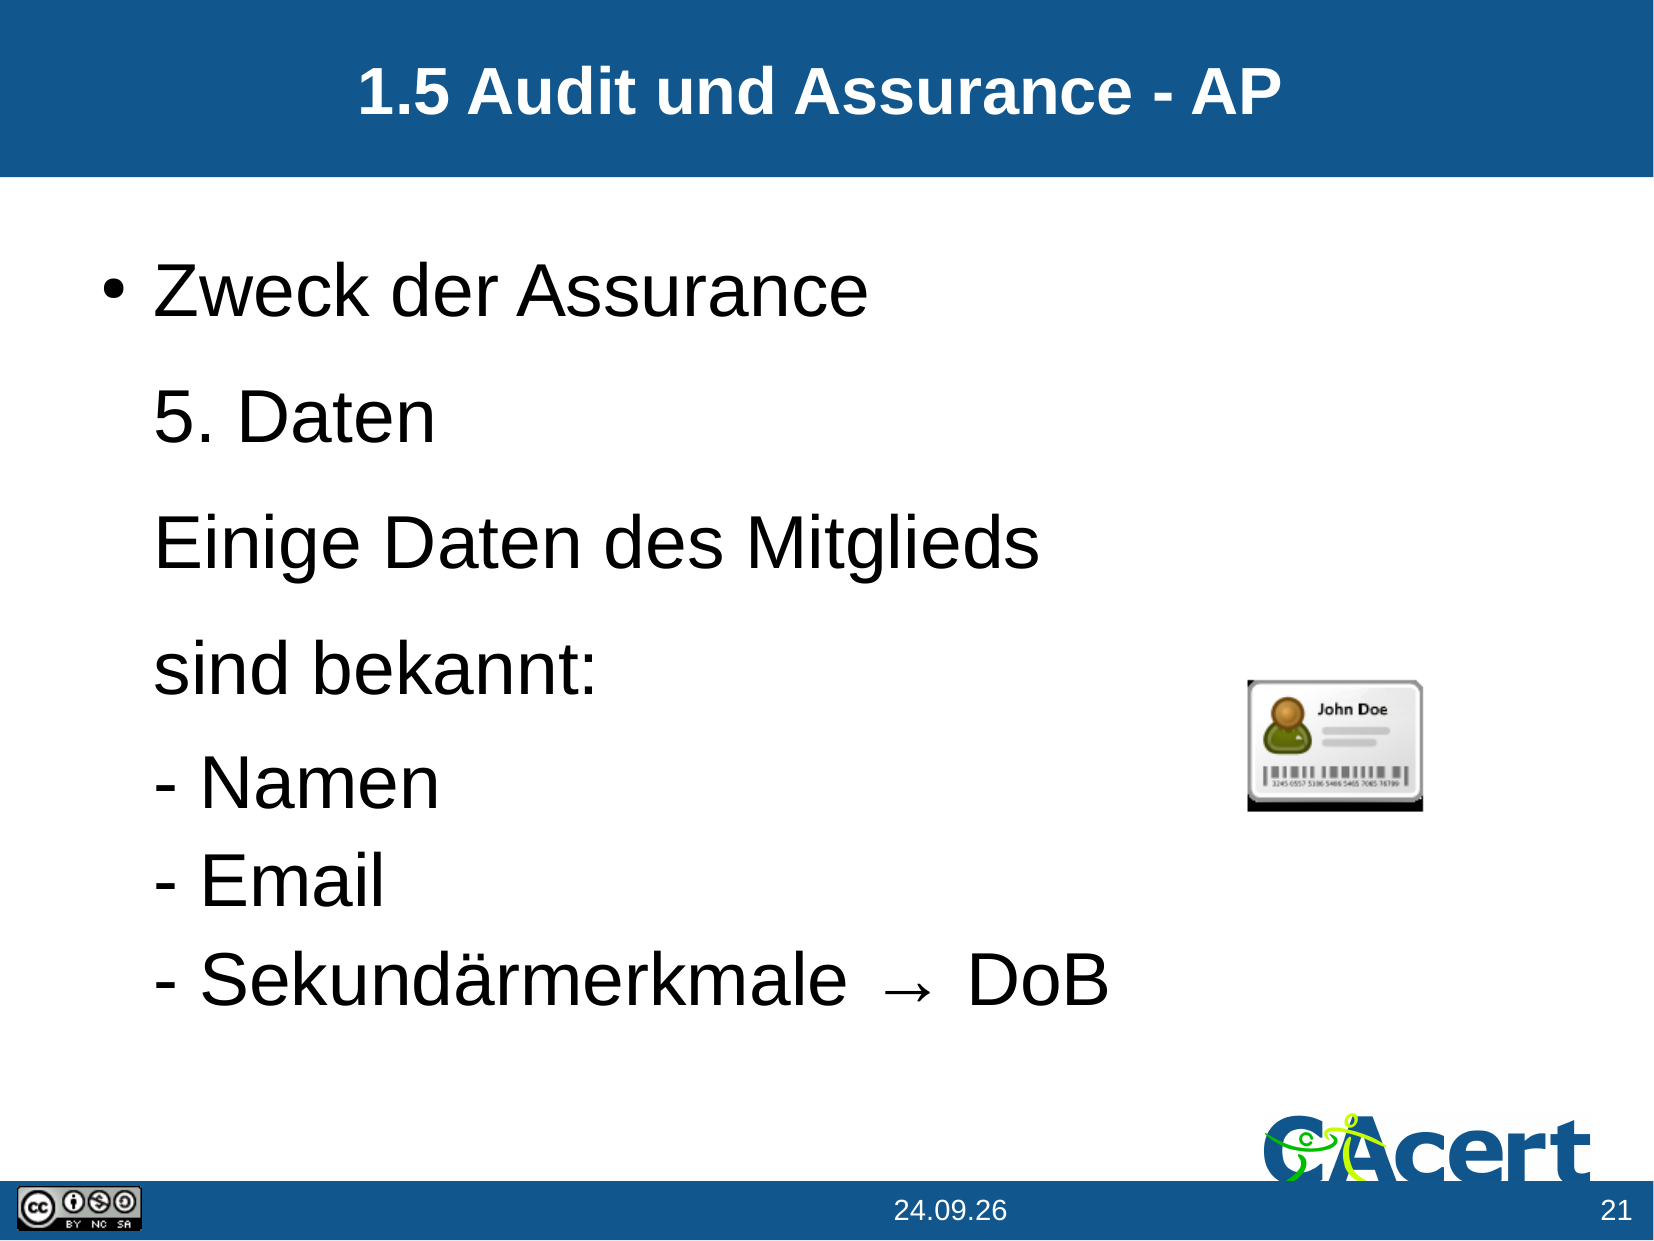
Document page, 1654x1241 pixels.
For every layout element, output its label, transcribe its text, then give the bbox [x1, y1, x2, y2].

title 1.5 Audit und Assurance - AP [76, 17, 1565, 166]
picture [17, 1186, 142, 1231]
picture [1240, 649, 1428, 838]
picture [1263, 1112, 1591, 1181]
list Zweck der Assurance 5. Daten Einige Daten des Mitglieds sind bekannt: - Namen - Email - Sekundärmerkmale → DoB [82, 206, 1625, 1065]
